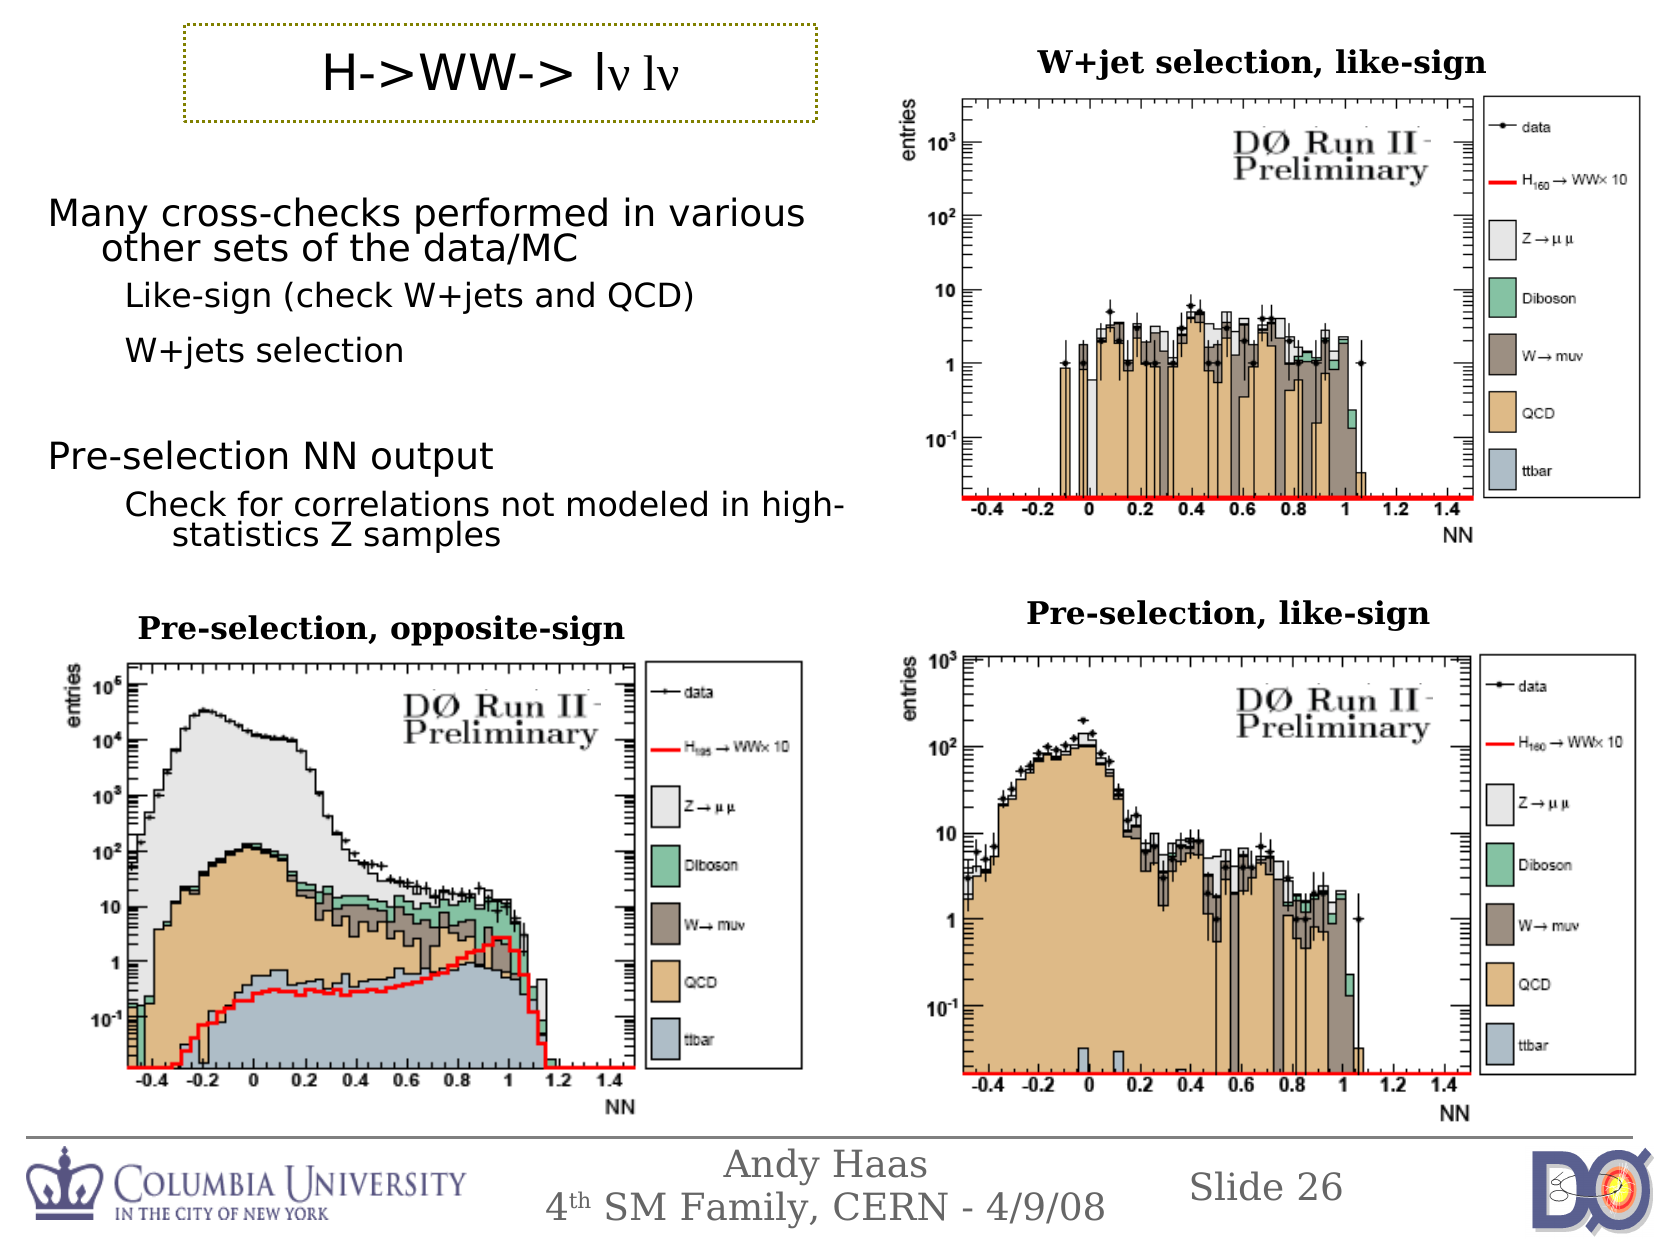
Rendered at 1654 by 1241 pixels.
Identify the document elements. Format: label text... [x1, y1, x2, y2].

picture [888, 71, 1654, 565]
list Many cross-checks performed in various other sets of the data/MC Like-sign (check W+jets and QCD) W+jets selection Pre-selection NN output Check for correlations not modeled in high-statistics Z samples [30, 140, 866, 1125]
title H->WW-> lν lν [184, 24, 817, 122]
text_box Pre-selection, opposite-sign [137, 610, 627, 648]
text_box Pre-selection, like-sign [1025, 595, 1432, 633]
text_box W+jet selection, like-sign [1037, 43, 1488, 81]
picture [886, 633, 1654, 1133]
picture [41, 639, 820, 1136]
